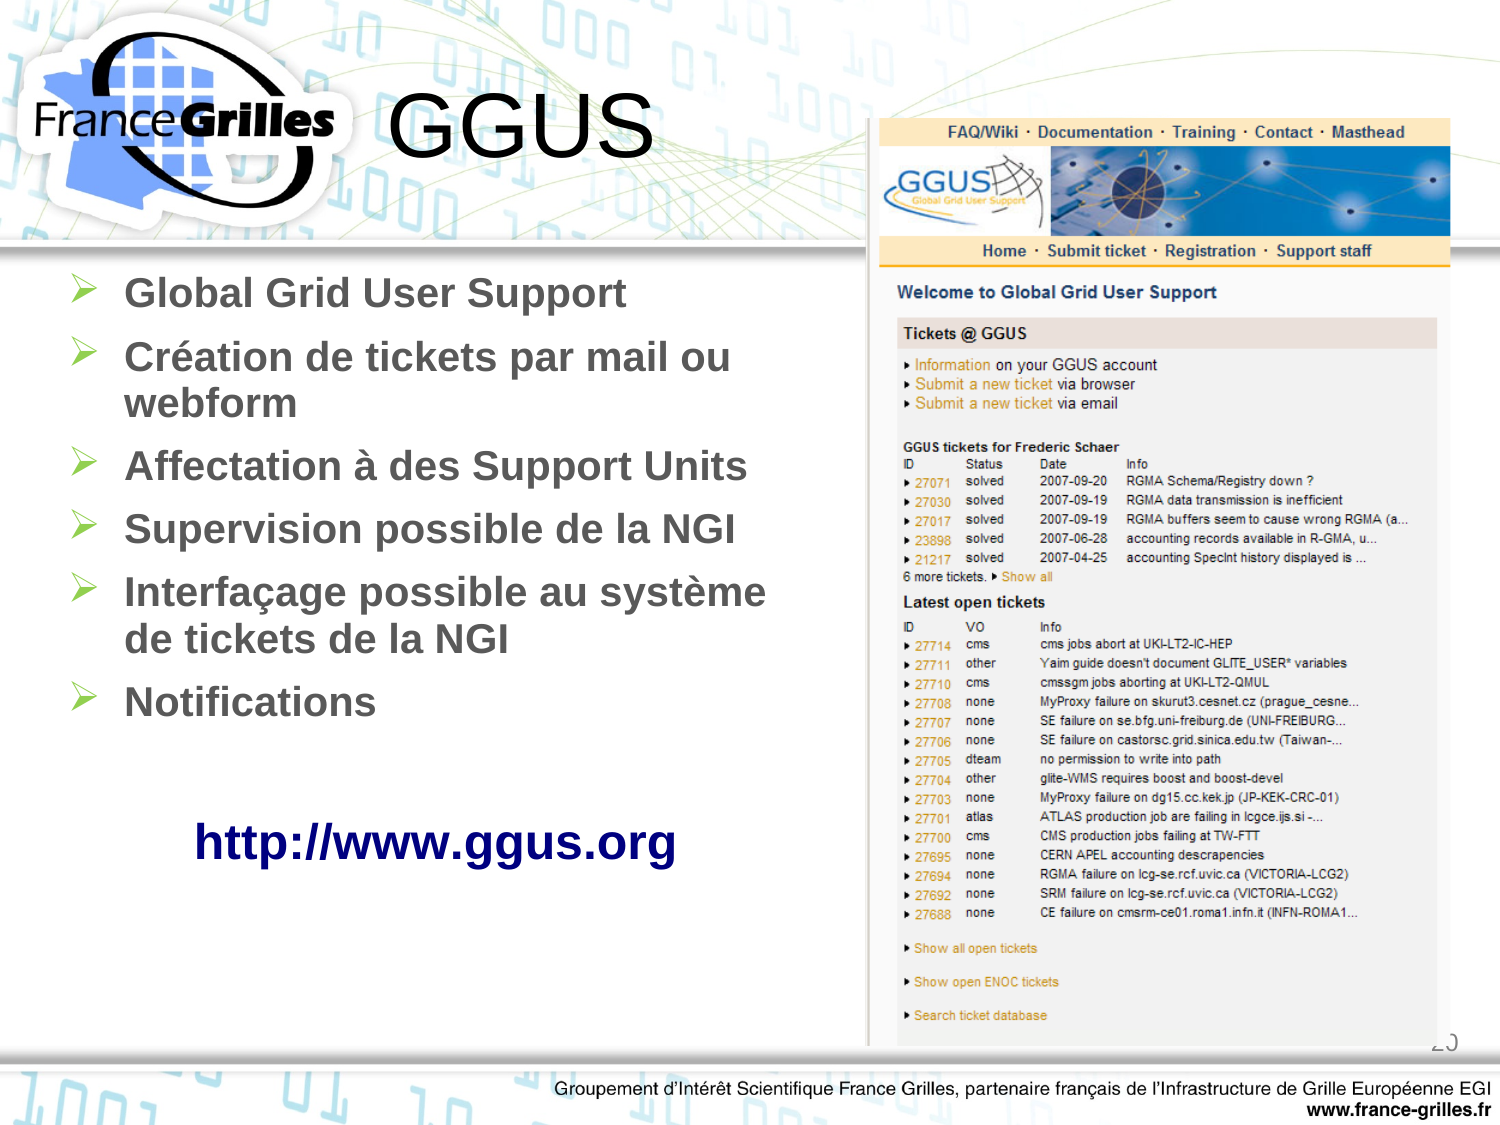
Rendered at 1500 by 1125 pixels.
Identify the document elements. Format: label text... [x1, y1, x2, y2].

title GGUS [372, 7, 1459, 244]
list Global Grid User Support Création de tickets par mail ou webform Affectation à des Support Units Supervision possible de la NGI Interfaçage possible au système de tickets de la NGI Notifications http://www.ggus.org [53, 262, 827, 1024]
picture [0, 0, 1500, 1125]
